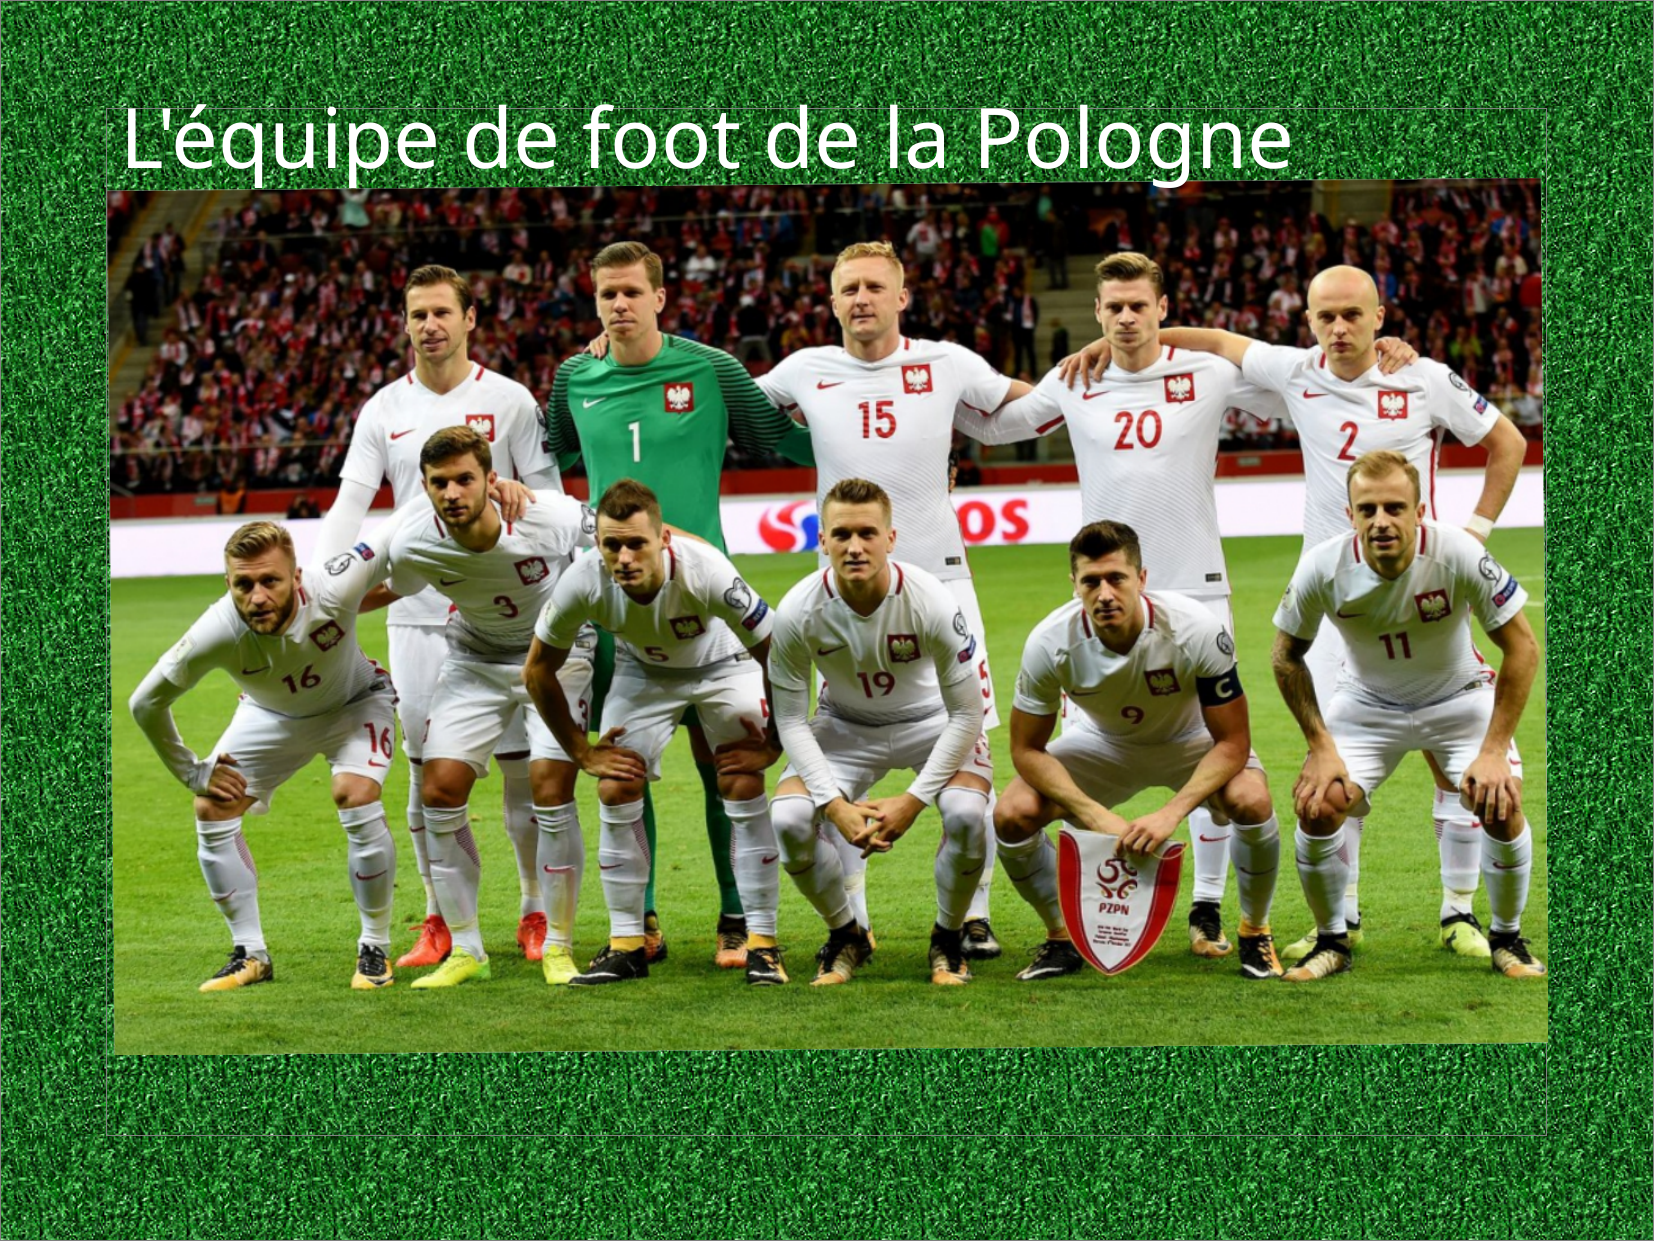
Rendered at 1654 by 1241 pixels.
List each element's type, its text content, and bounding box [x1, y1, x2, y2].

text_box [0, 0, 1654, 1241]
picture [109, 564, 1548, 1055]
text_box L'équipe de foot de la Pologne [106, 72, 1619, 564]
